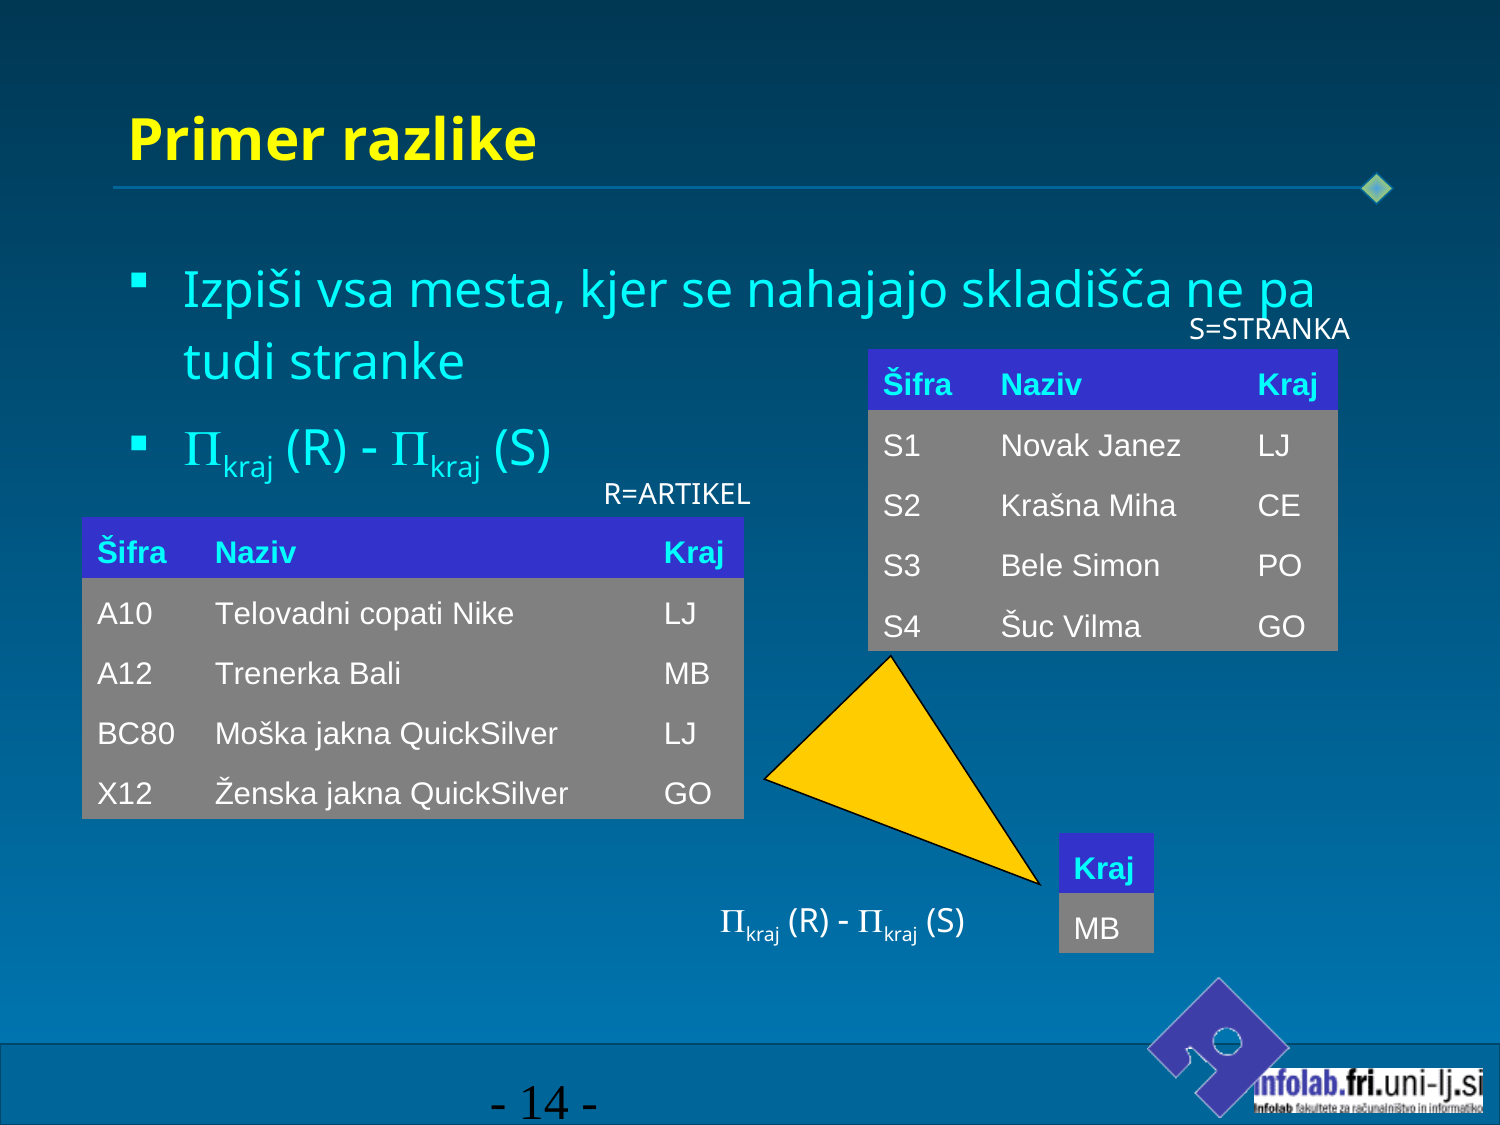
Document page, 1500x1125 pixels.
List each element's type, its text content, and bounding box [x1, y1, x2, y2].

table_cell Trenerka Bali [200, 638, 649, 698]
table_cell LJ [649, 578, 744, 638]
table_cell PO [1243, 530, 1338, 591]
text_box S=STRANKA [1174, 302, 1366, 353]
table_cell GO [1243, 591, 1338, 651]
table_cell X12 [82, 759, 200, 819]
table_cell LJ [1243, 410, 1338, 470]
table_cell BC80 [82, 698, 200, 759]
table_header Šifra [82, 517, 200, 578]
table_cell Telovadni copati Nike [200, 578, 649, 638]
table_cell S3 [868, 530, 986, 591]
table_header Kraj [1059, 833, 1154, 893]
table_cell Šuc Vilma [986, 591, 1243, 651]
table_cell A12 [82, 638, 200, 698]
table_cell Ženska jakna QuickSilver [200, 759, 649, 819]
text_box kraj (R)  kraj (S) [705, 891, 980, 953]
table_cell A10 [82, 578, 200, 638]
table_cell GO [649, 759, 744, 819]
table_cell LJ [649, 698, 744, 759]
table_header Naziv [986, 349, 1243, 410]
table_header Kraj [649, 519, 744, 578]
table_cell S2 [868, 470, 986, 530]
table_header Šifra [868, 349, 986, 410]
table_cell Krašna Miha [986, 470, 1243, 530]
text_box R=ARTIKEL [588, 467, 767, 519]
table_cell S4 [868, 591, 986, 651]
picture [1149, 978, 1482, 1117]
title Primer razlike [112, 94, 1388, 181]
table_header Kraj [1243, 353, 1338, 410]
table_cell Novak Janez [986, 410, 1243, 470]
table_cell MB [1059, 893, 1154, 953]
list Izpiši vsa mesta, kjer se nahajajo skladišča ne pa tudi stranke kraj (R)  kraj (S) [112, 237, 1388, 963]
table_header Naziv [200, 517, 649, 578]
table_cell MB [649, 638, 744, 698]
table_cell Moška jakna QuickSilver [200, 698, 649, 759]
table_cell S1 [868, 410, 986, 470]
table_cell Bele Simon [986, 530, 1243, 591]
table_cell CE [1243, 470, 1338, 530]
